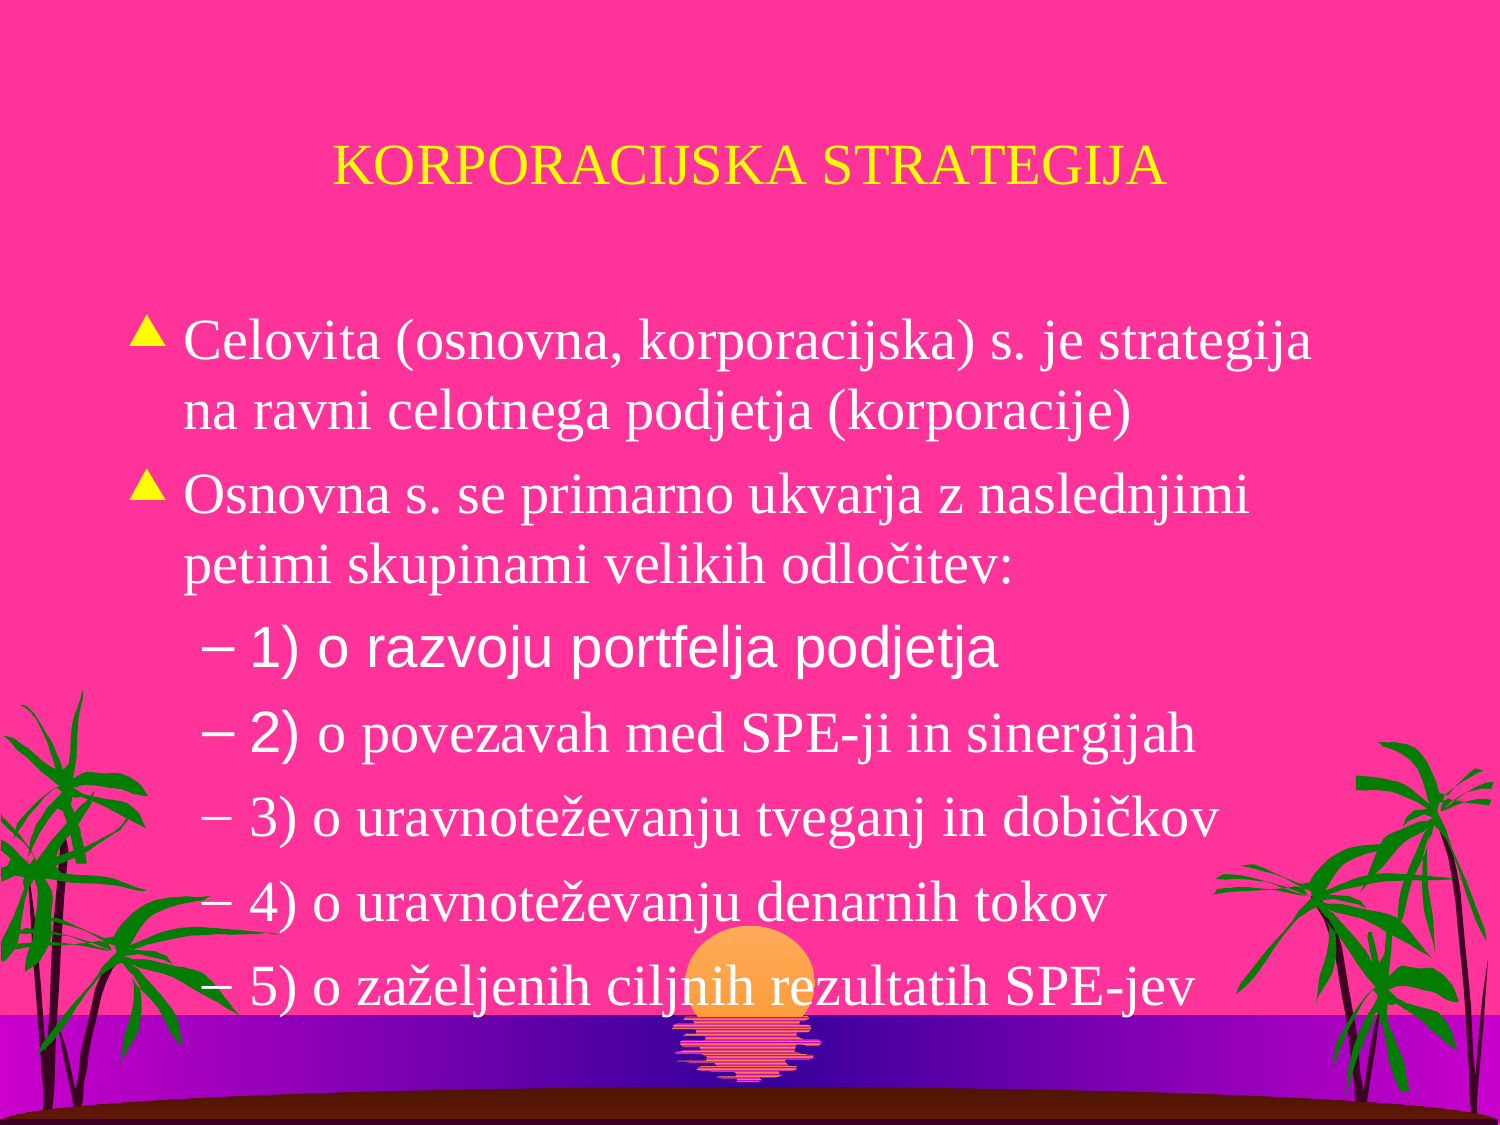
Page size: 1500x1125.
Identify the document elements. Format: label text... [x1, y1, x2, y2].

list Celovita (osnovna, korporacijska) s. je strategija na ravni celotnega podjetja (korporacije) Osnovna s. se primarno ukvarja z naslednjimi petimi skupinami velikih odločitev: 1) o razvoju portfelja podjetja 2) o povezavah med SPE-ji in sinergijah 3) o uravnoteževanju tveganj in dobičkov 4) o uravnoteževanju denarnih tokov 5) o zaželjenih ciljnih rezultatih SPE-jev [112, 293, 1388, 1026]
title KORPORACIJSKA STRATEGIJA [112, 65, 1388, 257]
picture [672, 1026, 822, 1083]
